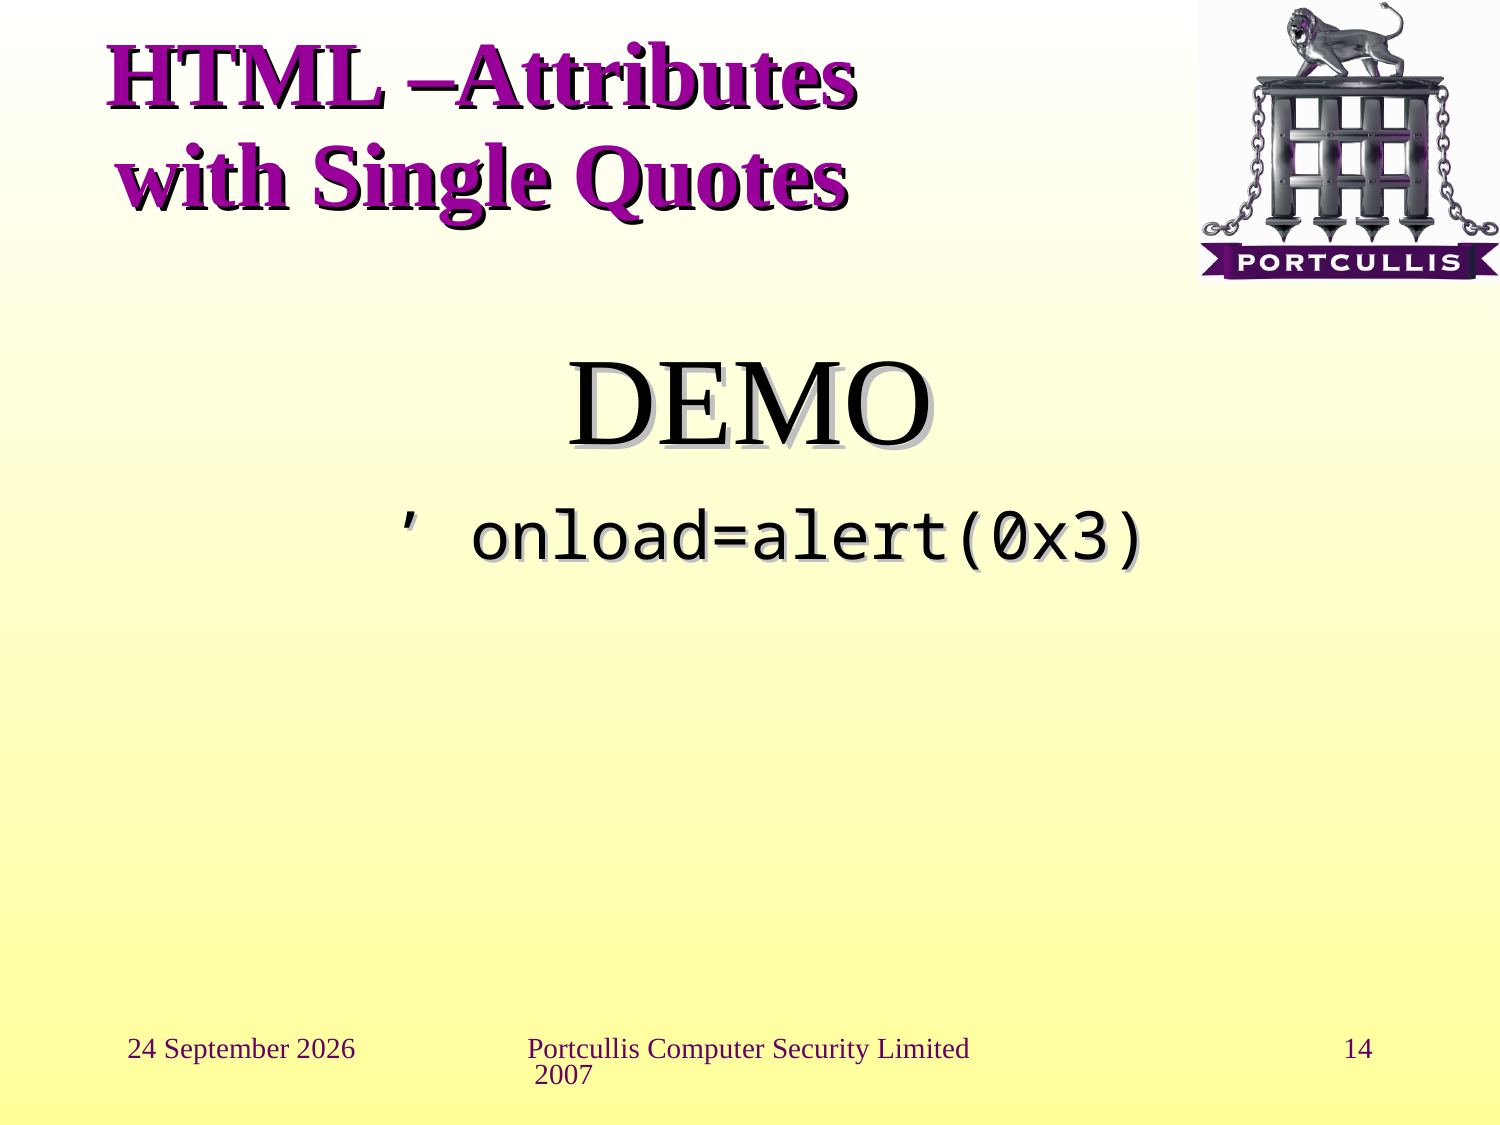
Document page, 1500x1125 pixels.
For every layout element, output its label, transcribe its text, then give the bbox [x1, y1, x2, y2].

picture [1198, 0, 1500, 283]
list DEMO ’ onload=alert(0x3) [112, 324, 1388, 1001]
title HTML –Attributes with Single Quotes [0, 0, 963, 250]
